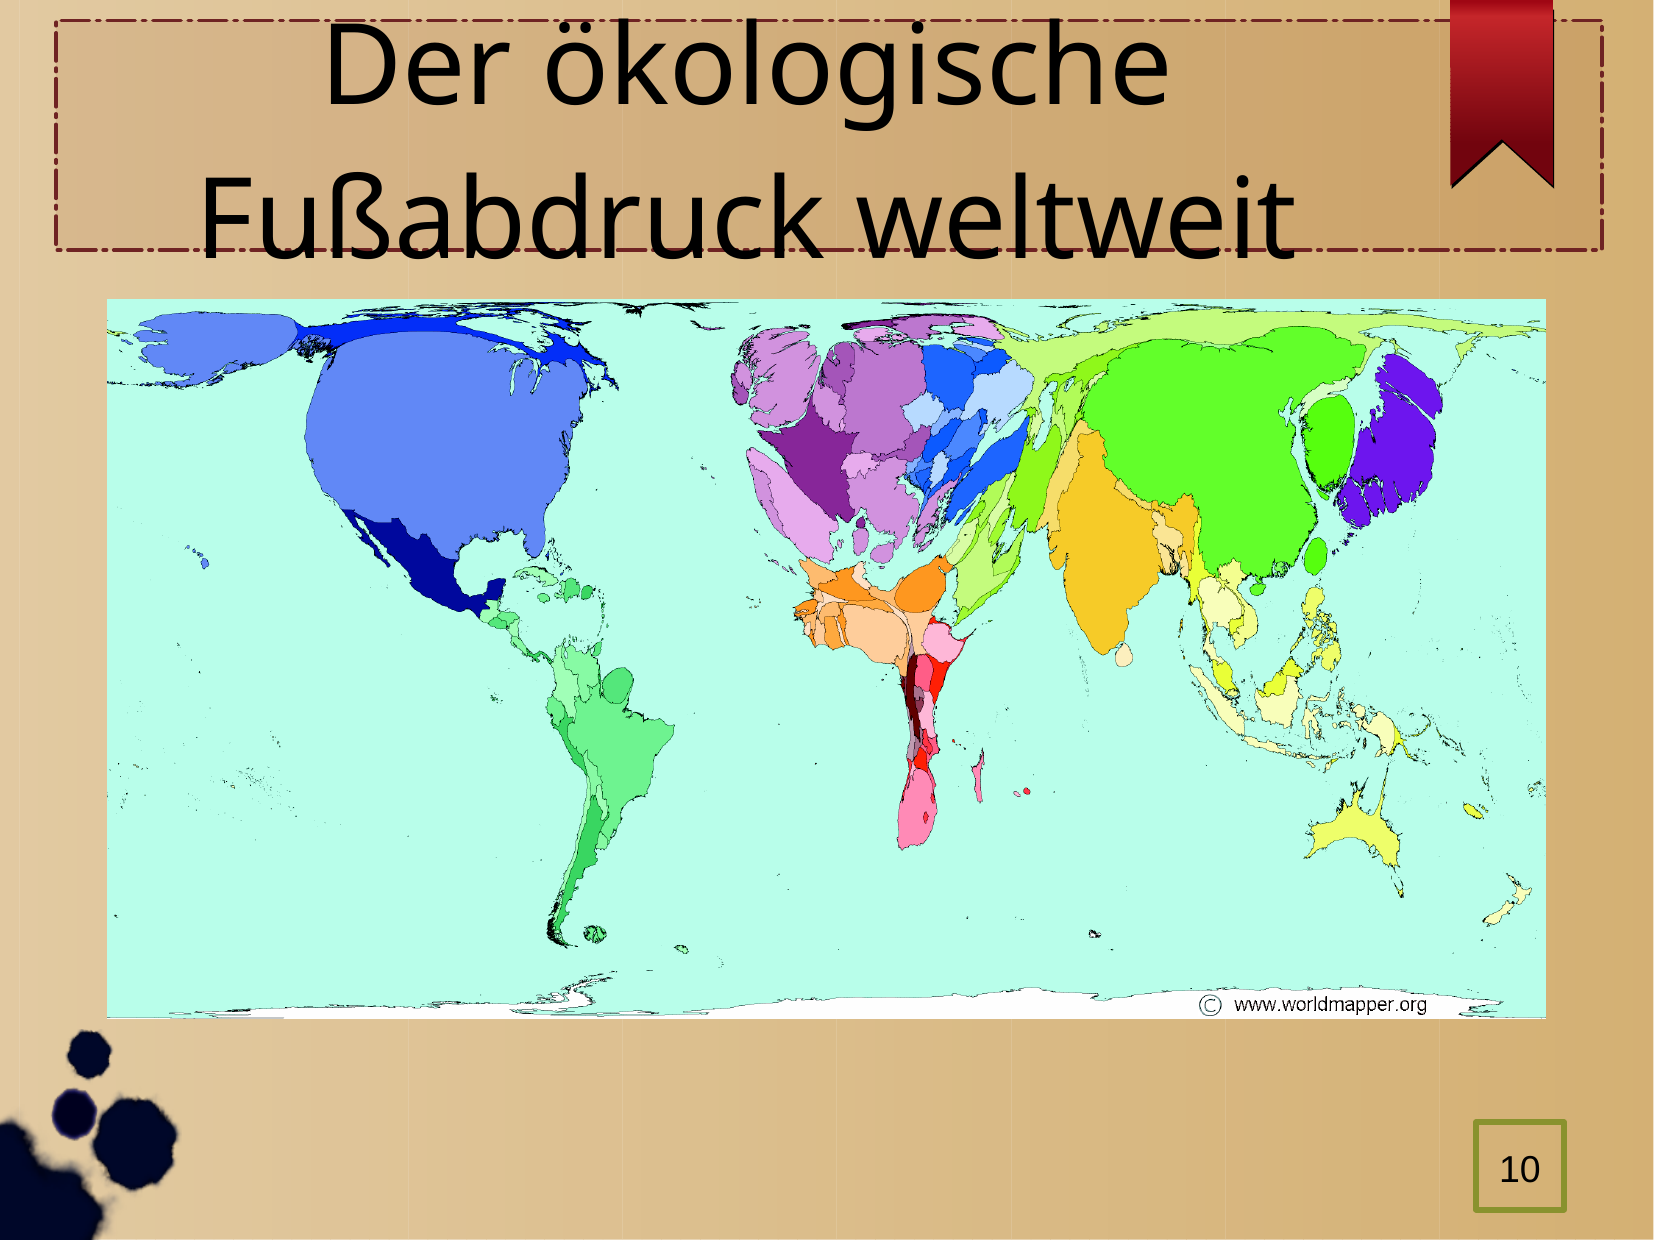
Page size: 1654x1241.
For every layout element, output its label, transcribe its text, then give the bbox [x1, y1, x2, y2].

picture [107, 299, 1546, 1019]
title Der ökologische Fußabdruck weltweit [82, 13, 1412, 262]
text_box 30 [1476, 1122, 1564, 1210]
